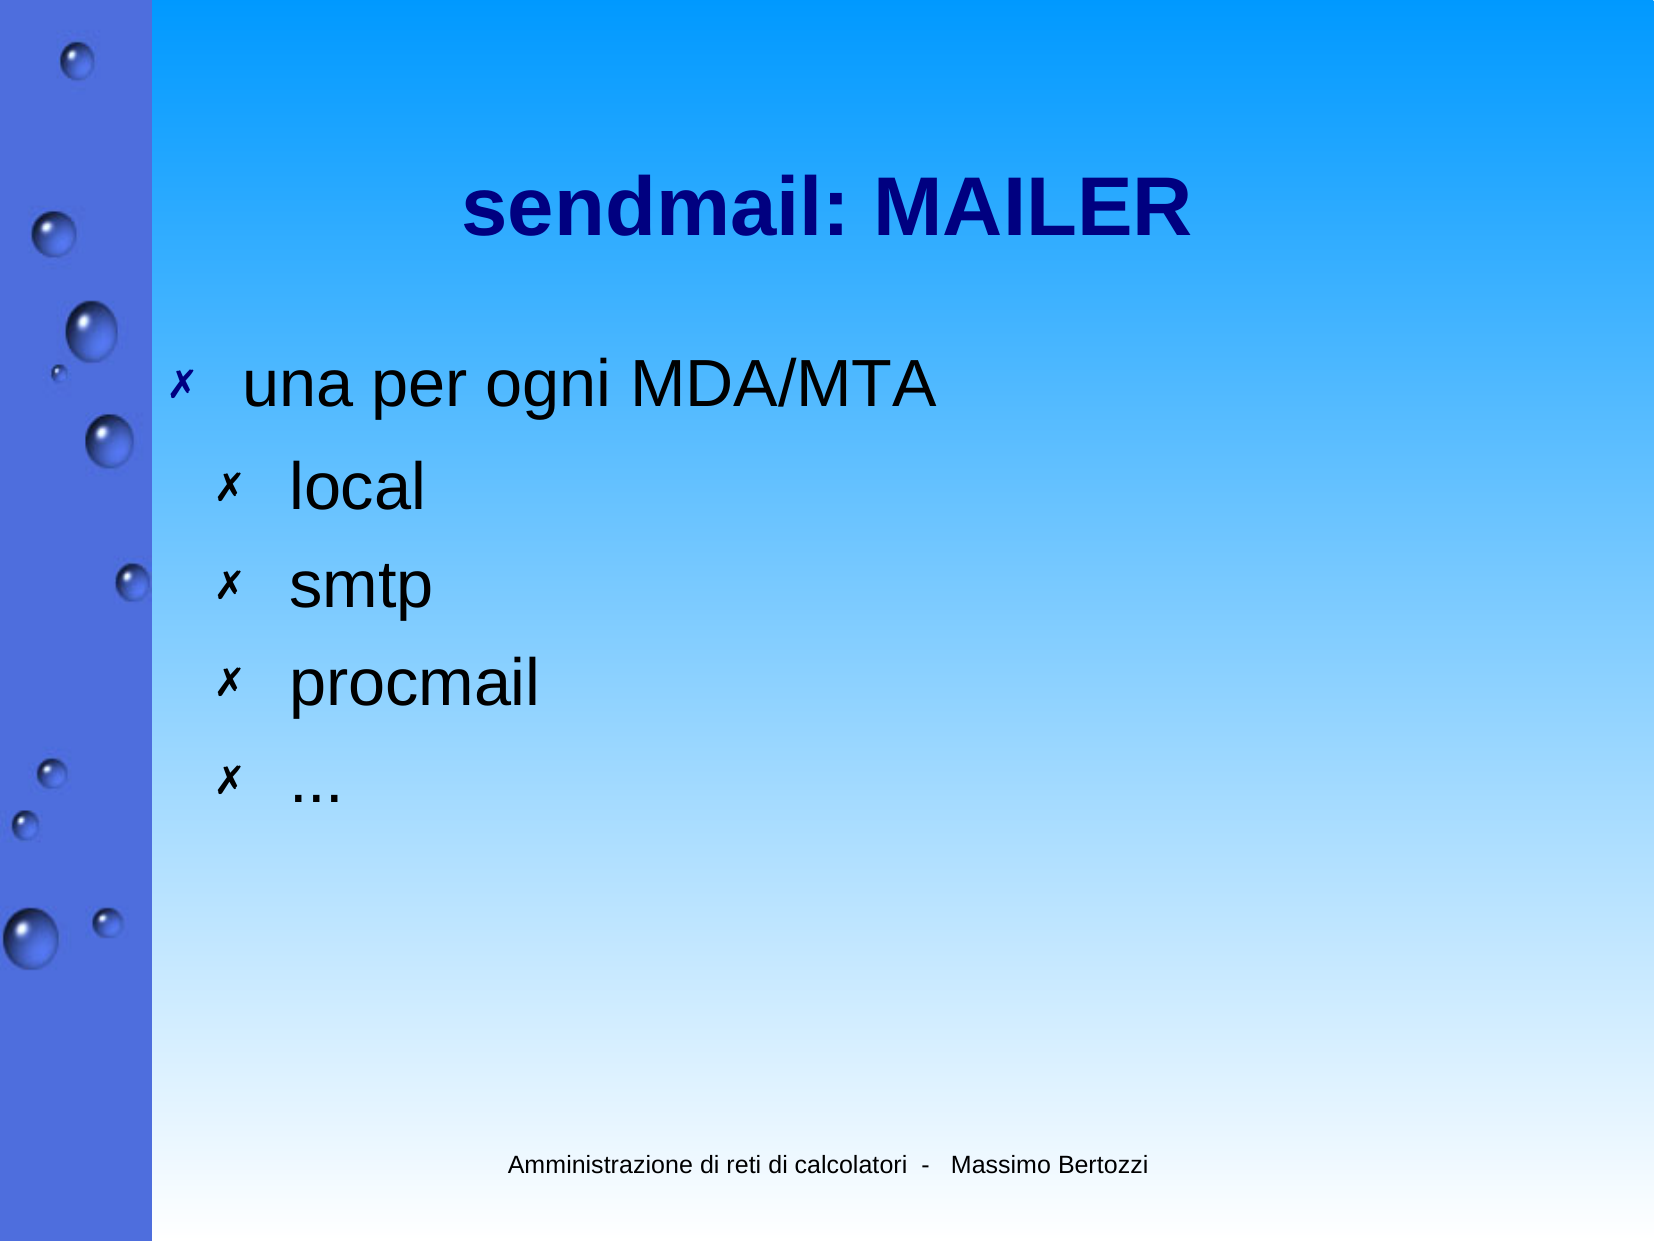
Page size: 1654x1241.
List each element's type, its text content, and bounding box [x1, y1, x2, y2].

list una per ogni MDA/MTA local smtp procmail ... [159, 346, 1572, 1128]
title sendmail: MAILER [121, 102, 1534, 311]
picture [0, 0, 152, 1241]
